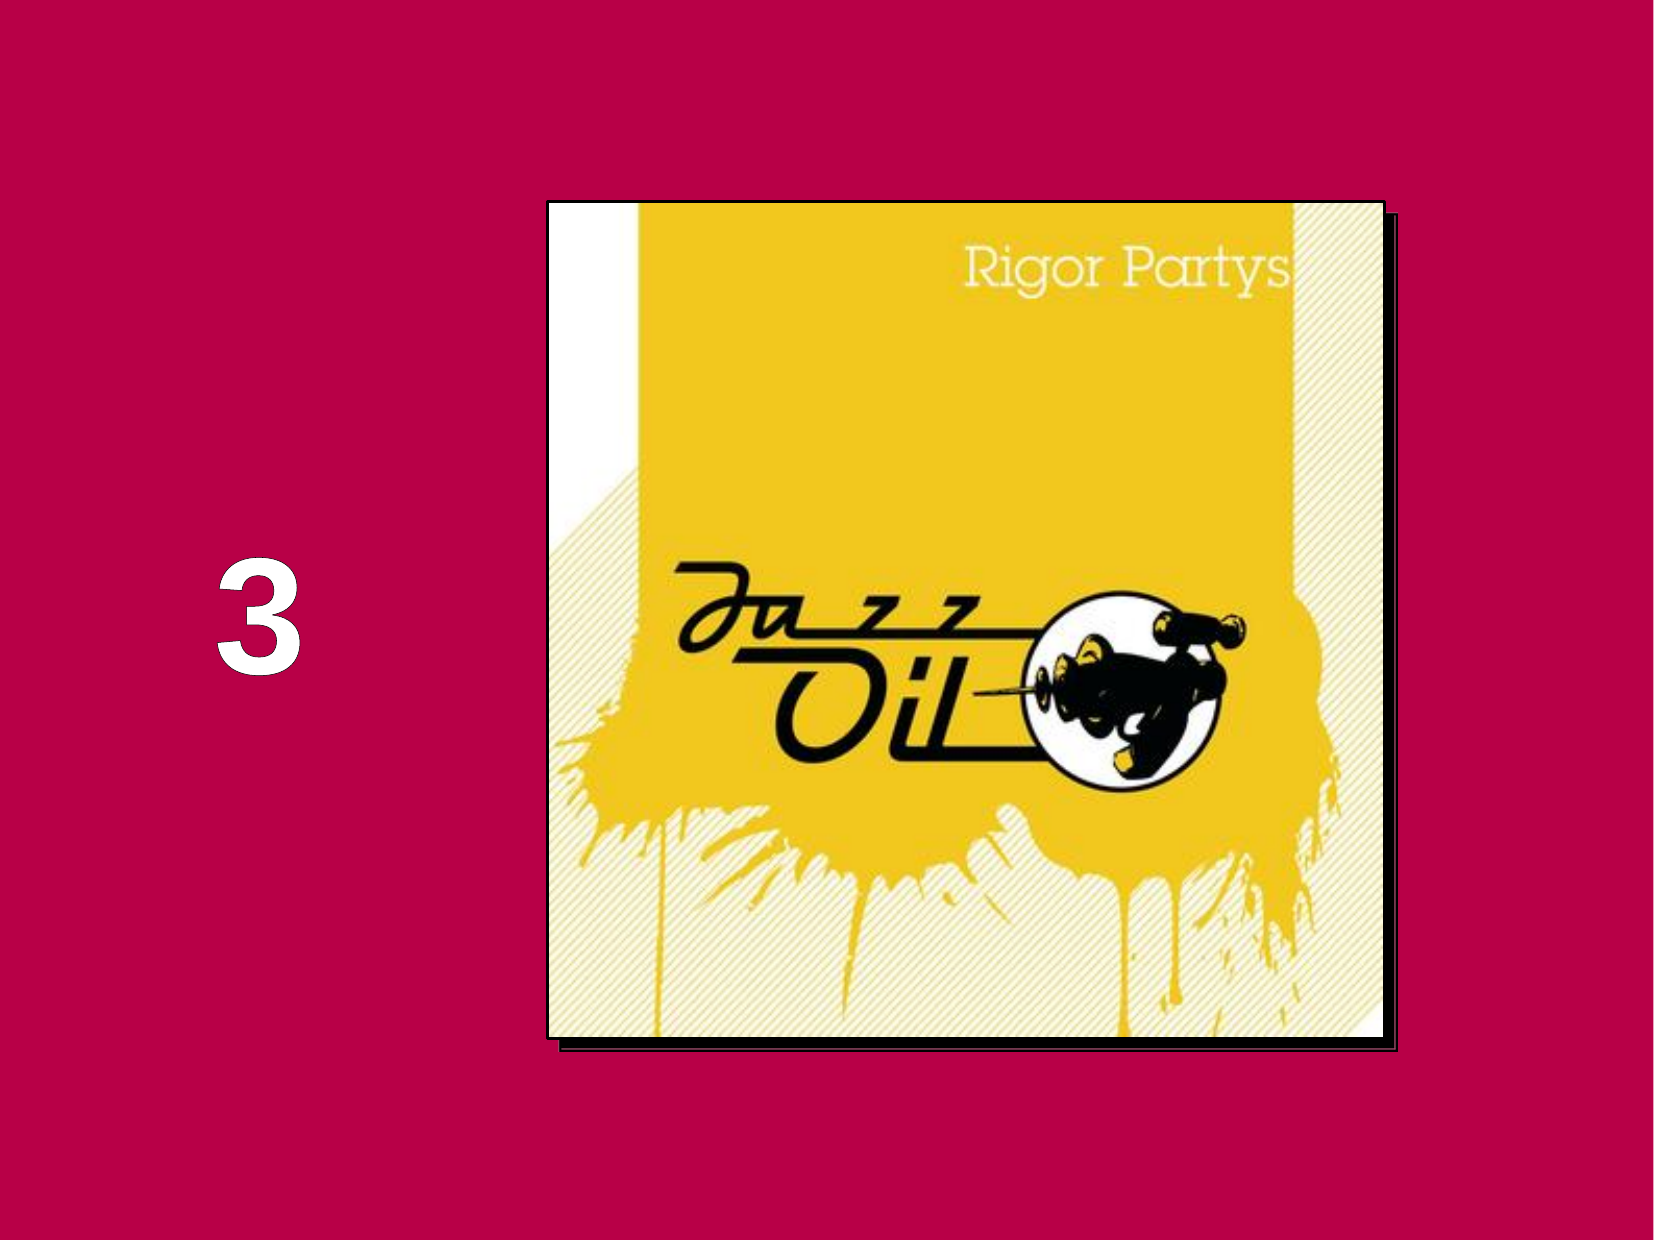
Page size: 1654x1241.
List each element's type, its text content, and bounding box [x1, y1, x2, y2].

picture [549, 203, 1383, 1037]
text_box 3 [198, 515, 349, 725]
